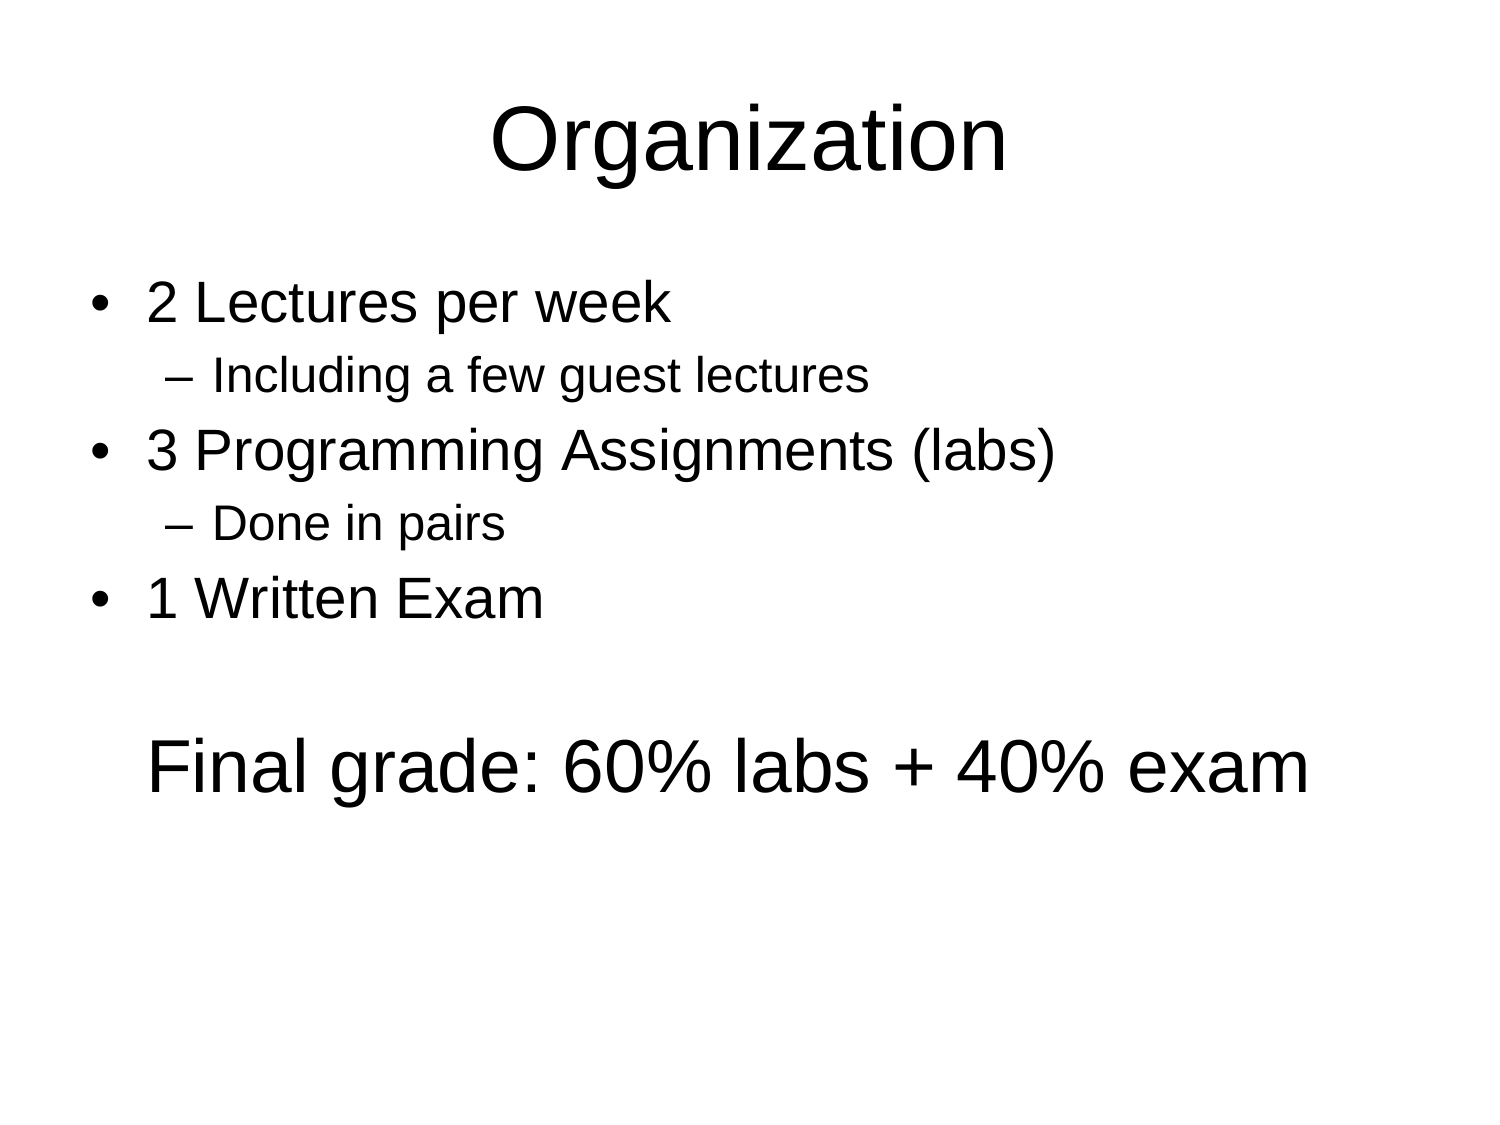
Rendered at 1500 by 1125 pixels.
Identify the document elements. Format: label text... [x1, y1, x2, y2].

list 2 Lectures per week Including a few guest lectures 3 Programming Assignments (labs) Done in pairs 1 Written Exam Final grade: 60% labs + 40% exam [75, 262, 1426, 1035]
title Organization [75, 45, 1426, 233]
